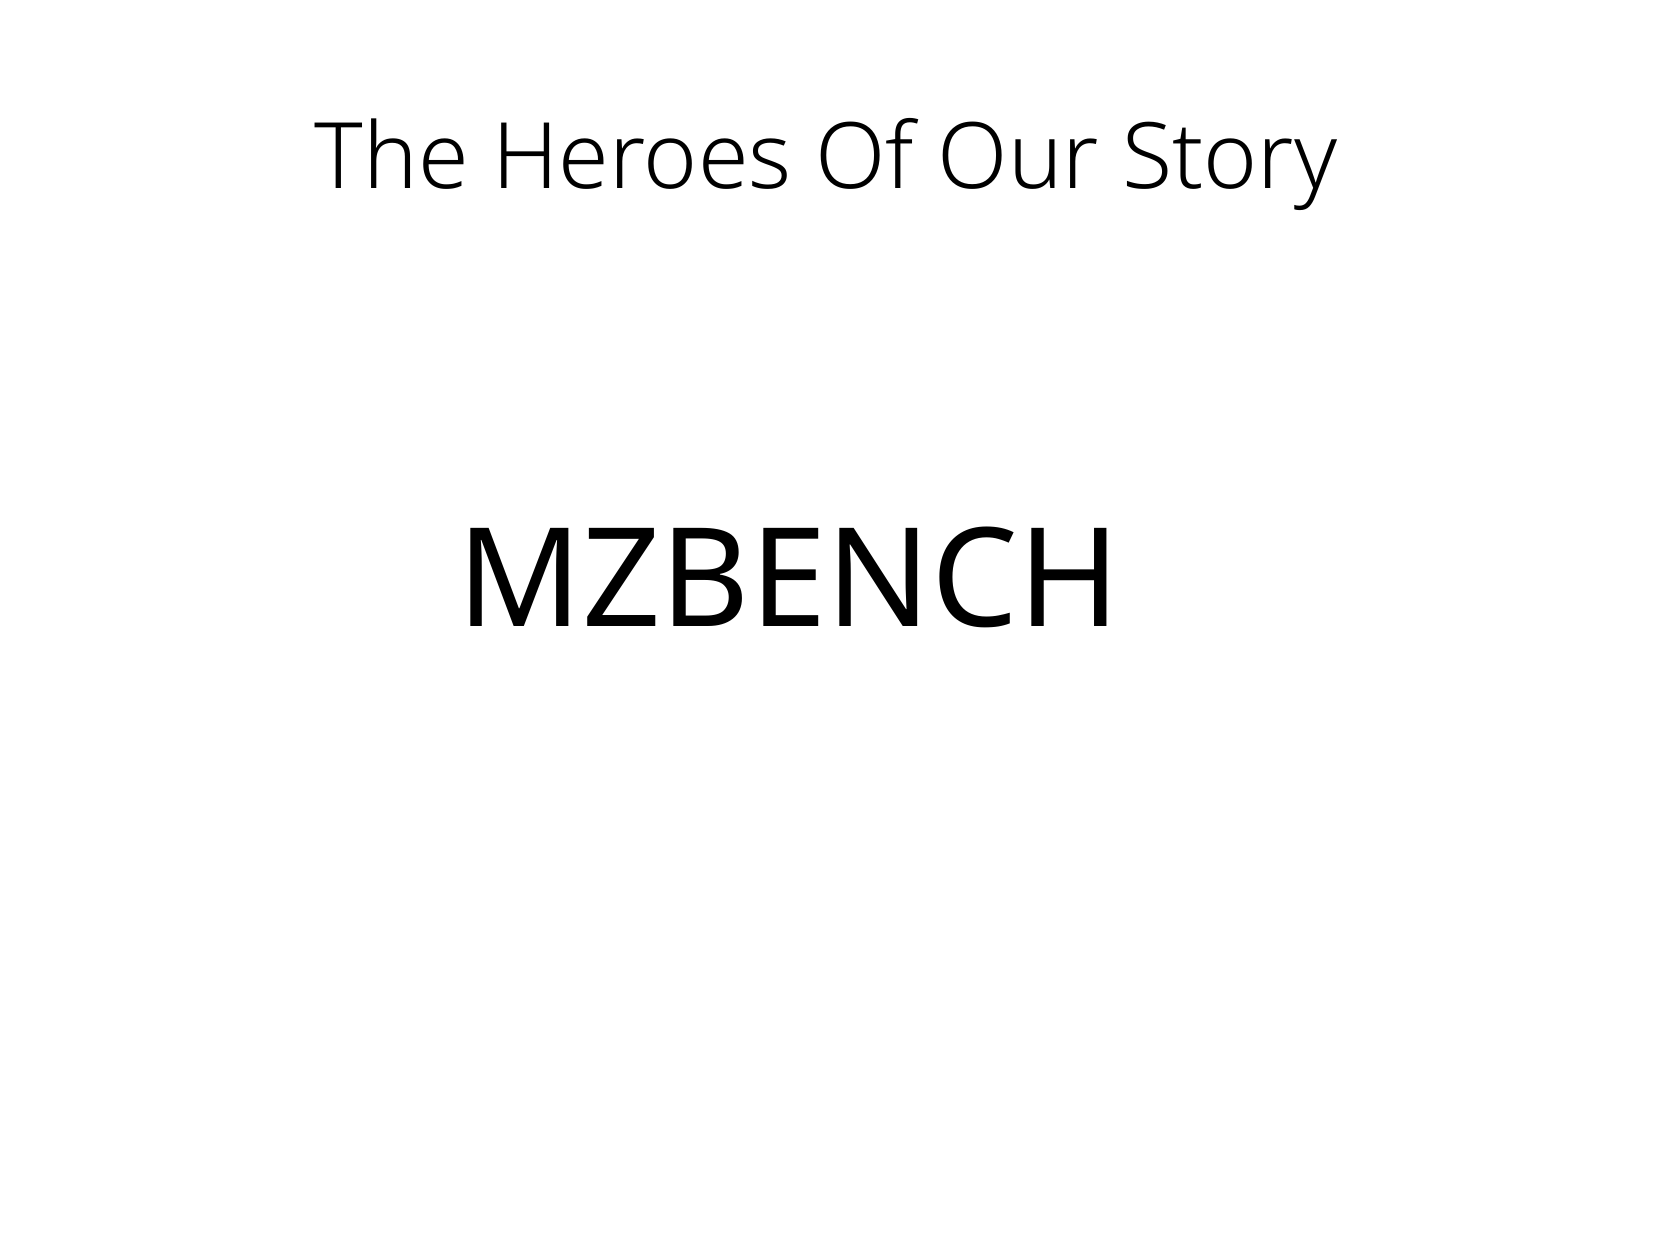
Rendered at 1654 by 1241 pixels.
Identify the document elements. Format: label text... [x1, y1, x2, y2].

title The Heroes Of Our Story [82, 49, 1571, 257]
text_box MZBENCH [442, 472, 1211, 666]
